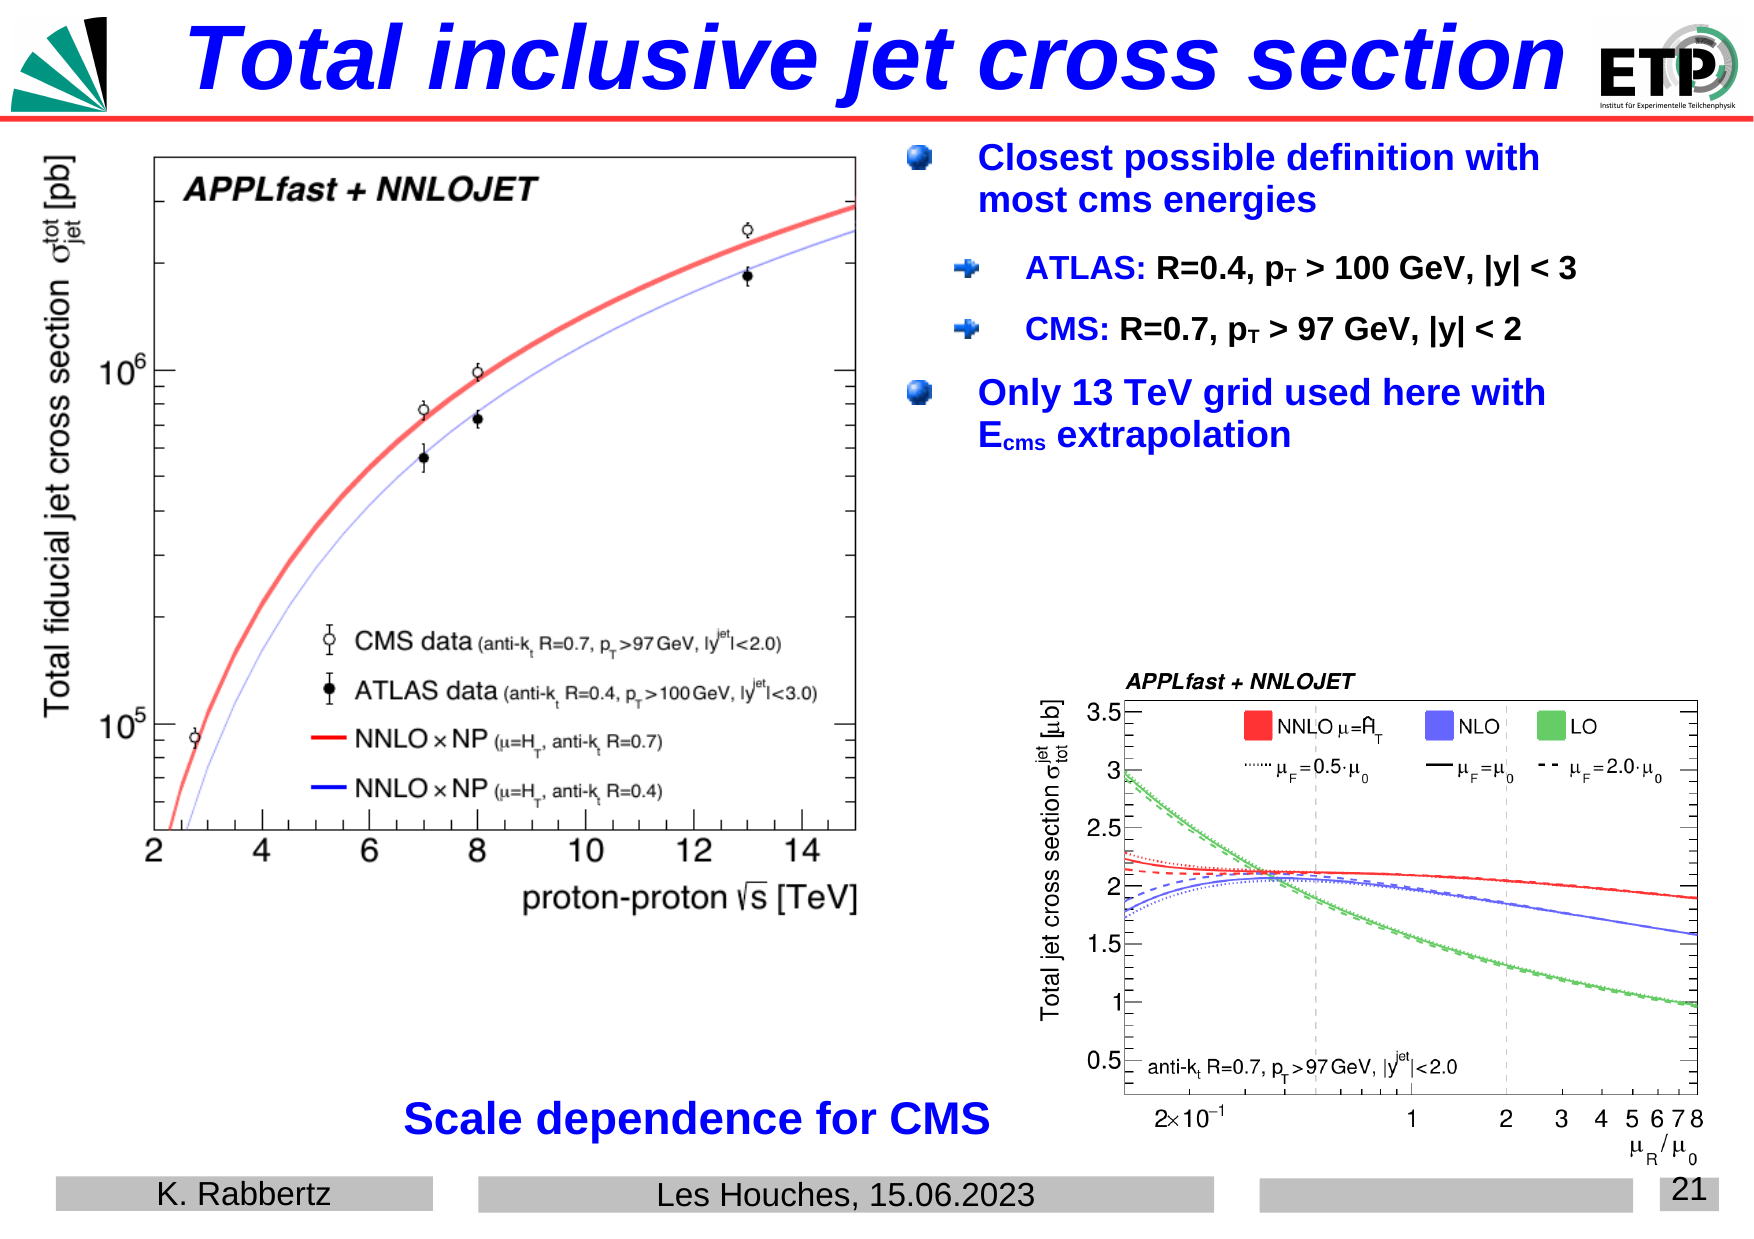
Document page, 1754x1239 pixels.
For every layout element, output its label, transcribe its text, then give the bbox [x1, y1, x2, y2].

picture [11, 17, 107, 113]
text_box Scale dependence for CMS [391, 1087, 1004, 1151]
title Total inclusive jet cross section [124, 0, 1630, 116]
picture [1031, 663, 1706, 1169]
list Closest possible definition with most cms energies ATLAS: R=0.4, pT > 100 GeV, |y| < 3 CMS: R=0.7, pT > 97 GeV, |y| < 2 Only 13 TeV grid used here with Ecms extrapolation [895, 136, 1596, 644]
picture [1630, 17, 1745, 112]
picture [25, 138, 881, 934]
